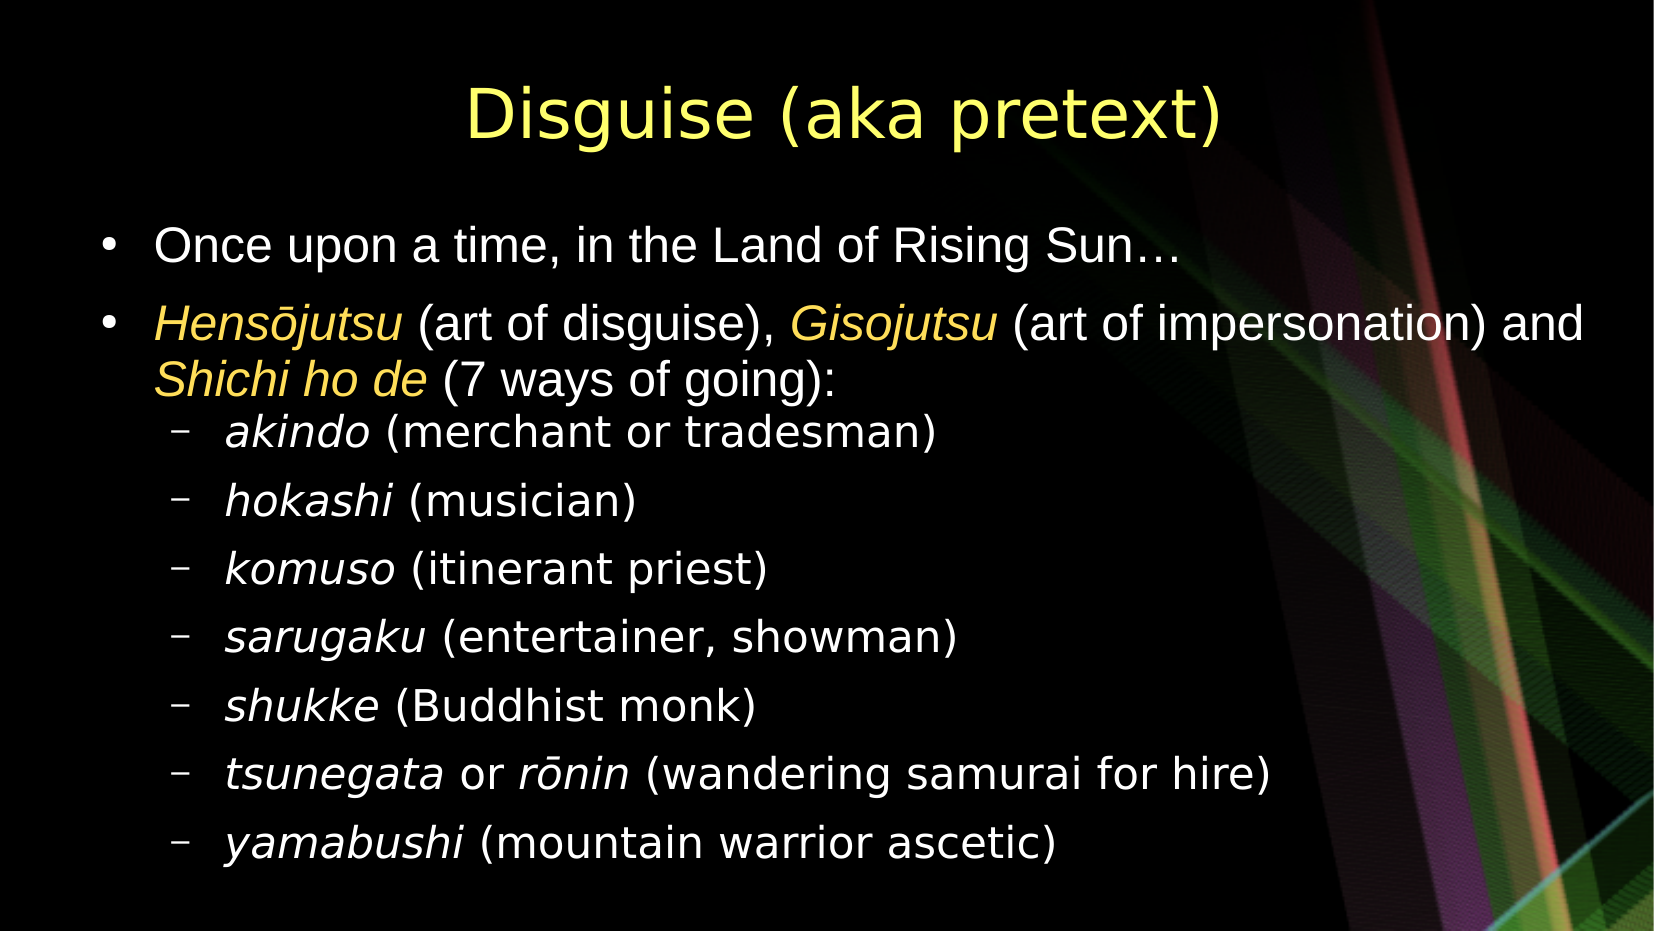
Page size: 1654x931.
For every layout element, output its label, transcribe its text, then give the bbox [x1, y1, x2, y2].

list Once upon a time, in the Land of Rising Sun… Hensōjutsu (art of disguise), Gisojutsu (art of impersonation) and Shichi ho de (7 ways of going): akindo (merchant or tradesman) hokashi (musician) komuso (itinerant priest) sarugaku (entertainer, showman) shukke (Buddhist monk) tsunegata or rōnin (wandering samurai for hire) yamabushi (mountain warrior ascetic) [82, 217, 1607, 898]
picture [0, 0, 1654, 931]
title Disguise (aka pretext) [82, 37, 1607, 193]
